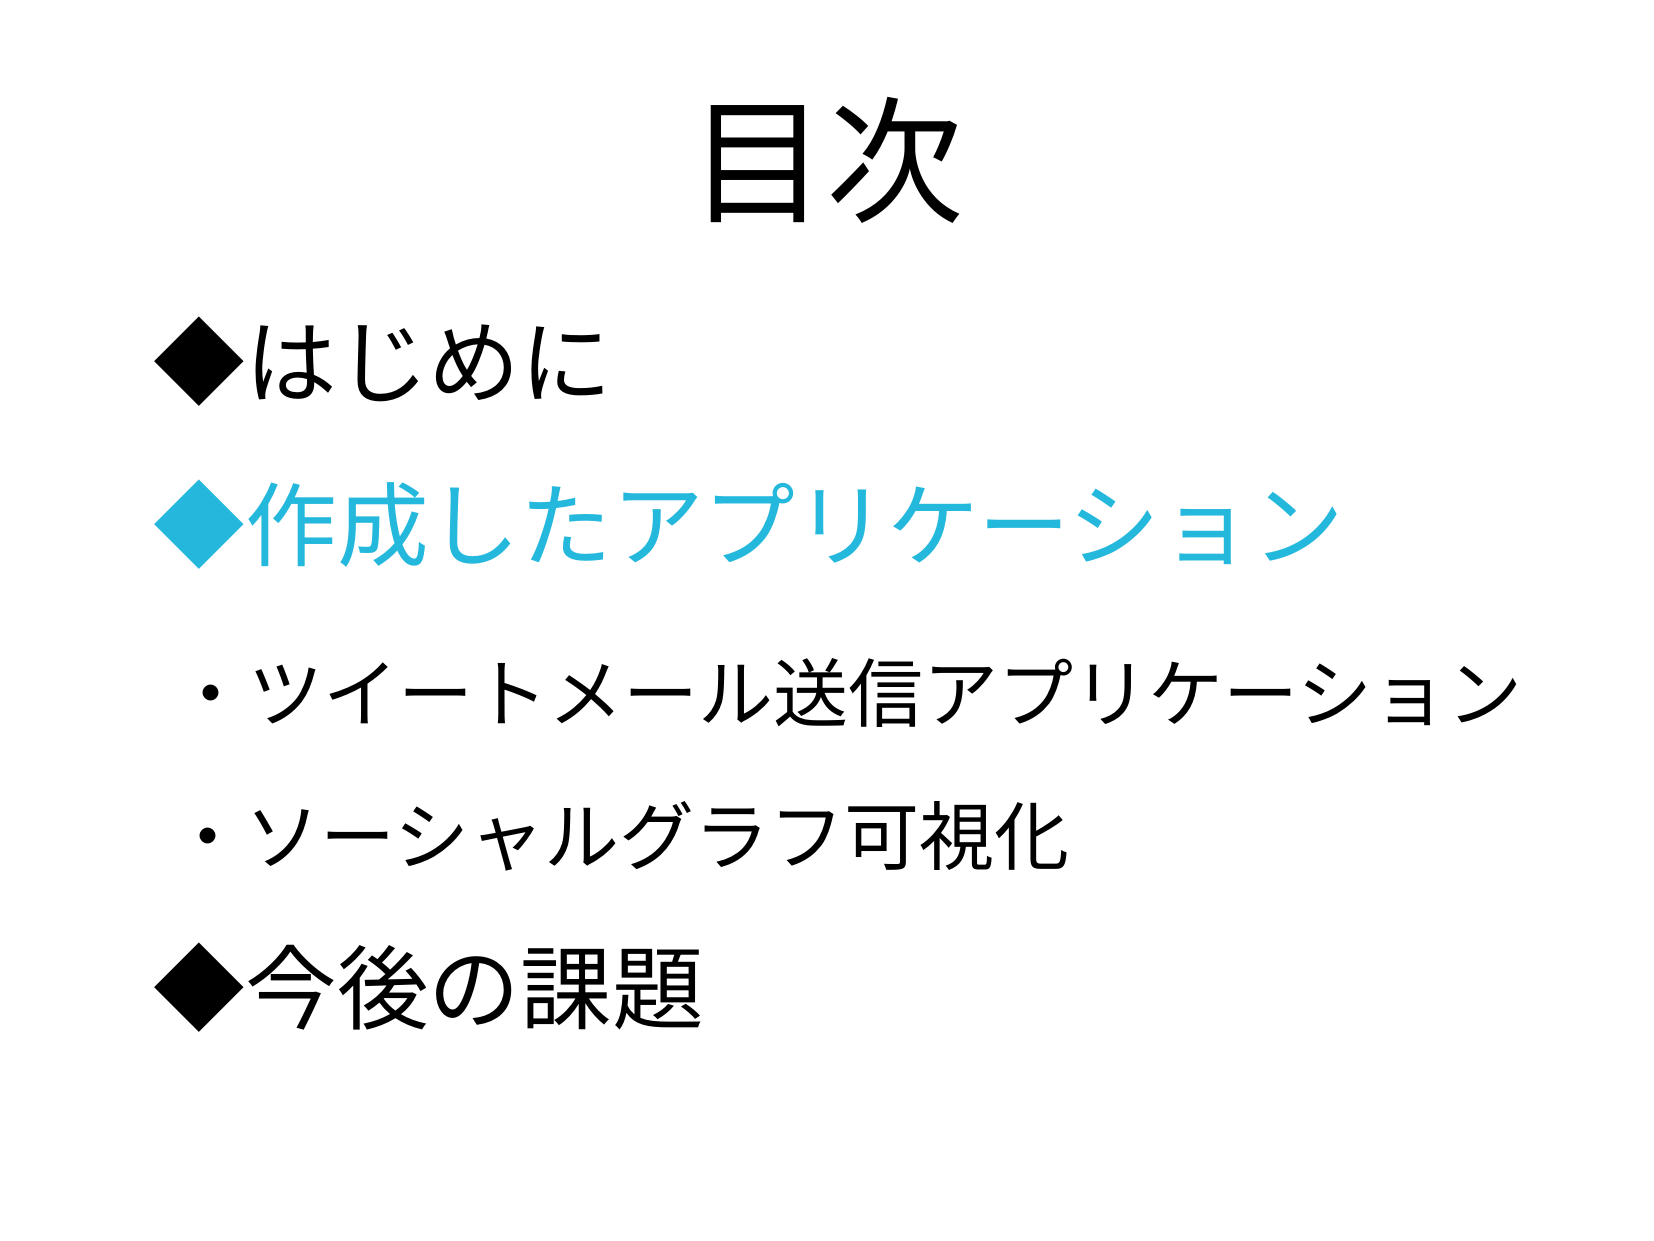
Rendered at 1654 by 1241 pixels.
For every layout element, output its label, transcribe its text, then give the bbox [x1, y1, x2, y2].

title 目次 [82, 56, 1571, 250]
list ◆はじめに ◆作成したアプリケーション ・ツイートメール送信アプリケーション ・ソーシャルグラフ可視化 ◆今後の課題 [82, 290, 1571, 1094]
